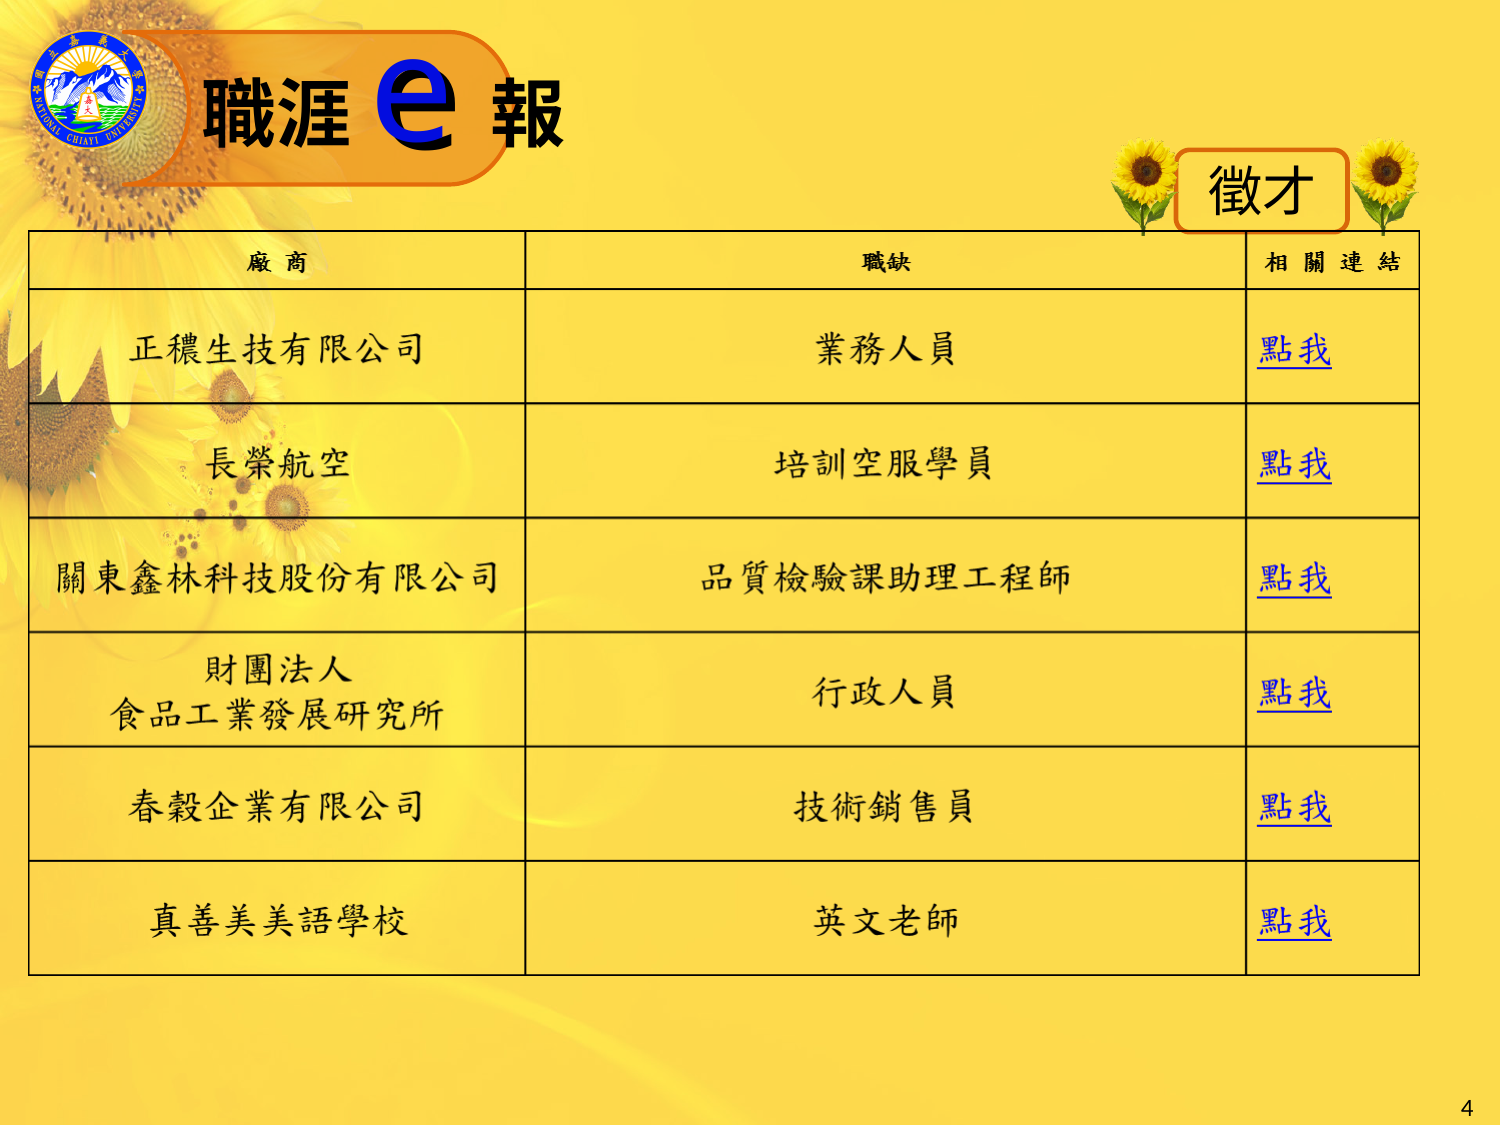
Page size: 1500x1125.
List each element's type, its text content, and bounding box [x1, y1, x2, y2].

text_box 徵才 [1194, 149, 1333, 230]
text_box 職涯e報 [186, 0, 609, 181]
picture [1093, 135, 1194, 230]
picture [29, 30, 148, 150]
text_box 4 [1445, 1084, 1490, 1125]
text_box [123, 32, 186, 86]
text_box [123, 130, 469, 185]
picture [28, 135, 1434, 977]
